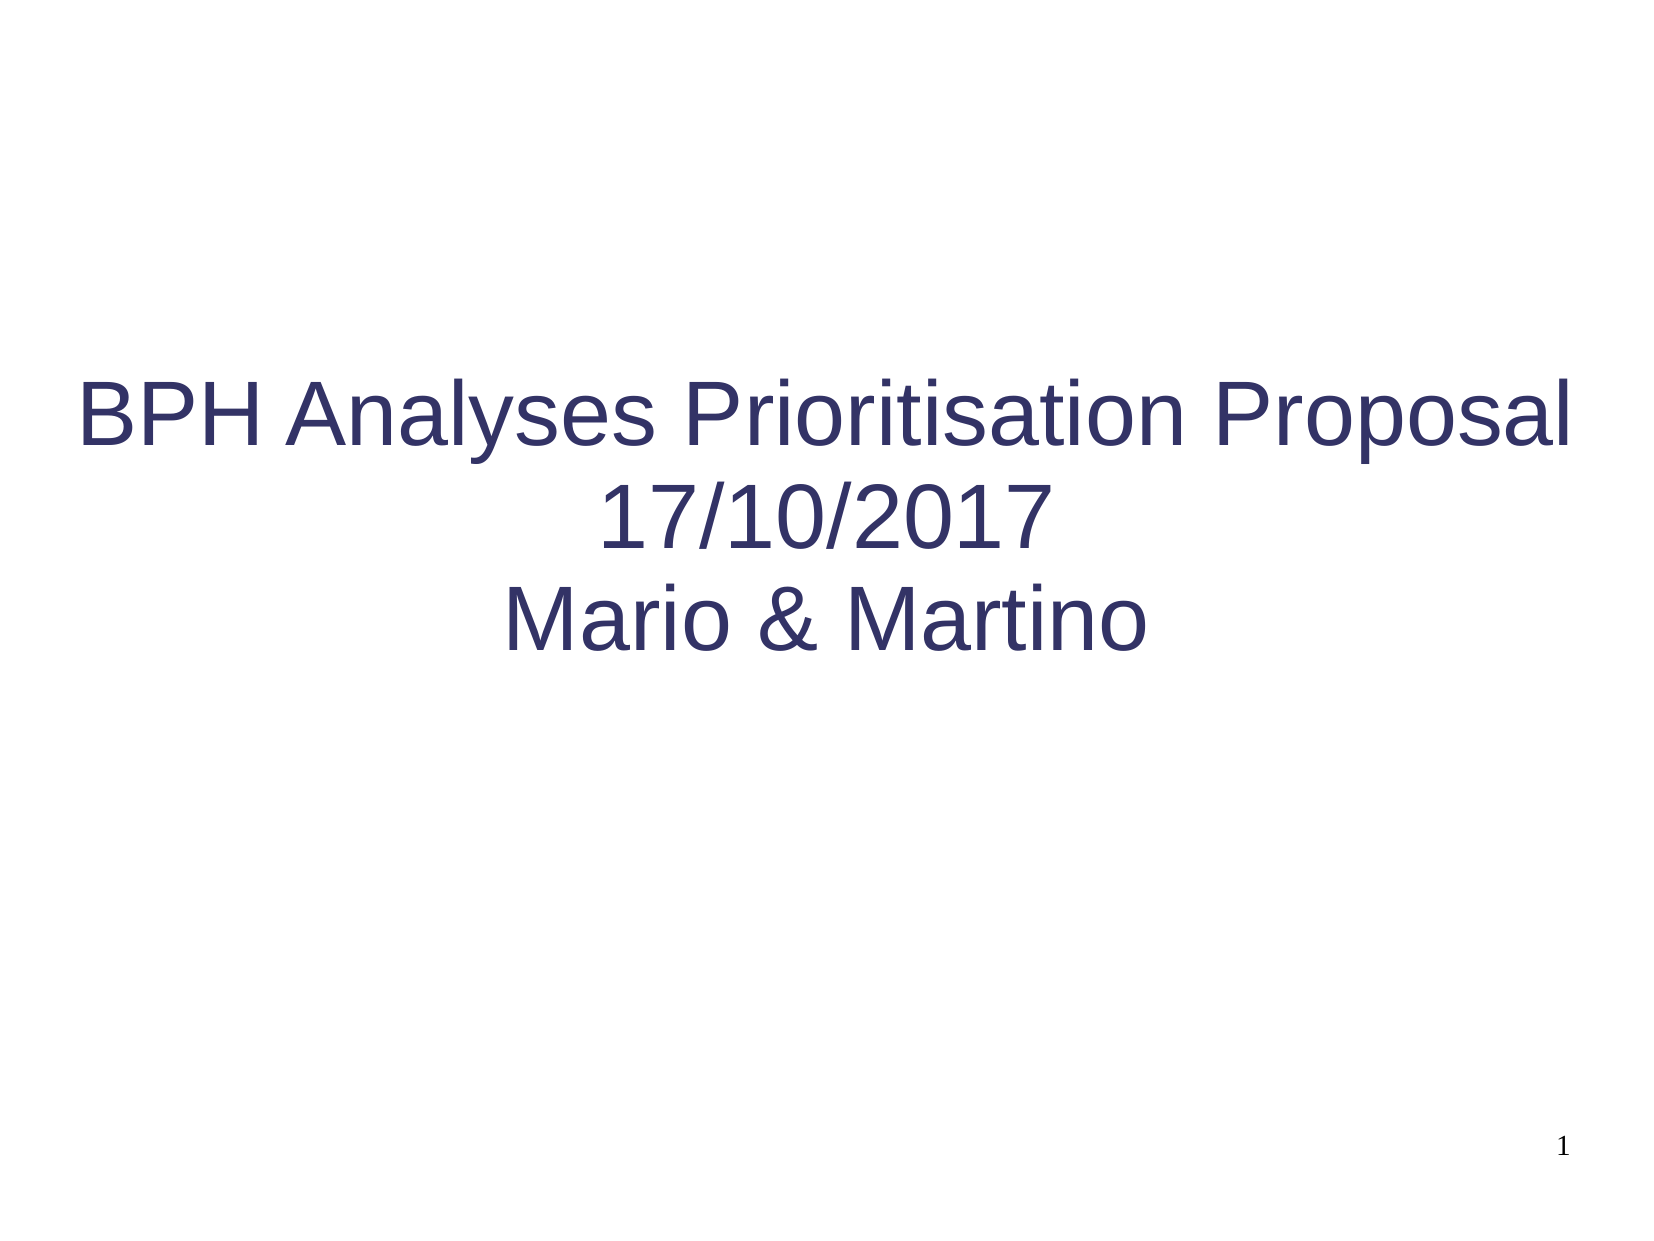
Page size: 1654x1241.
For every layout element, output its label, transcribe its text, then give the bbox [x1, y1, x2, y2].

title BPH Analyses Prioritisation Proposal 17/10/2017 Mario & Martino [41, 362, 1613, 671]
